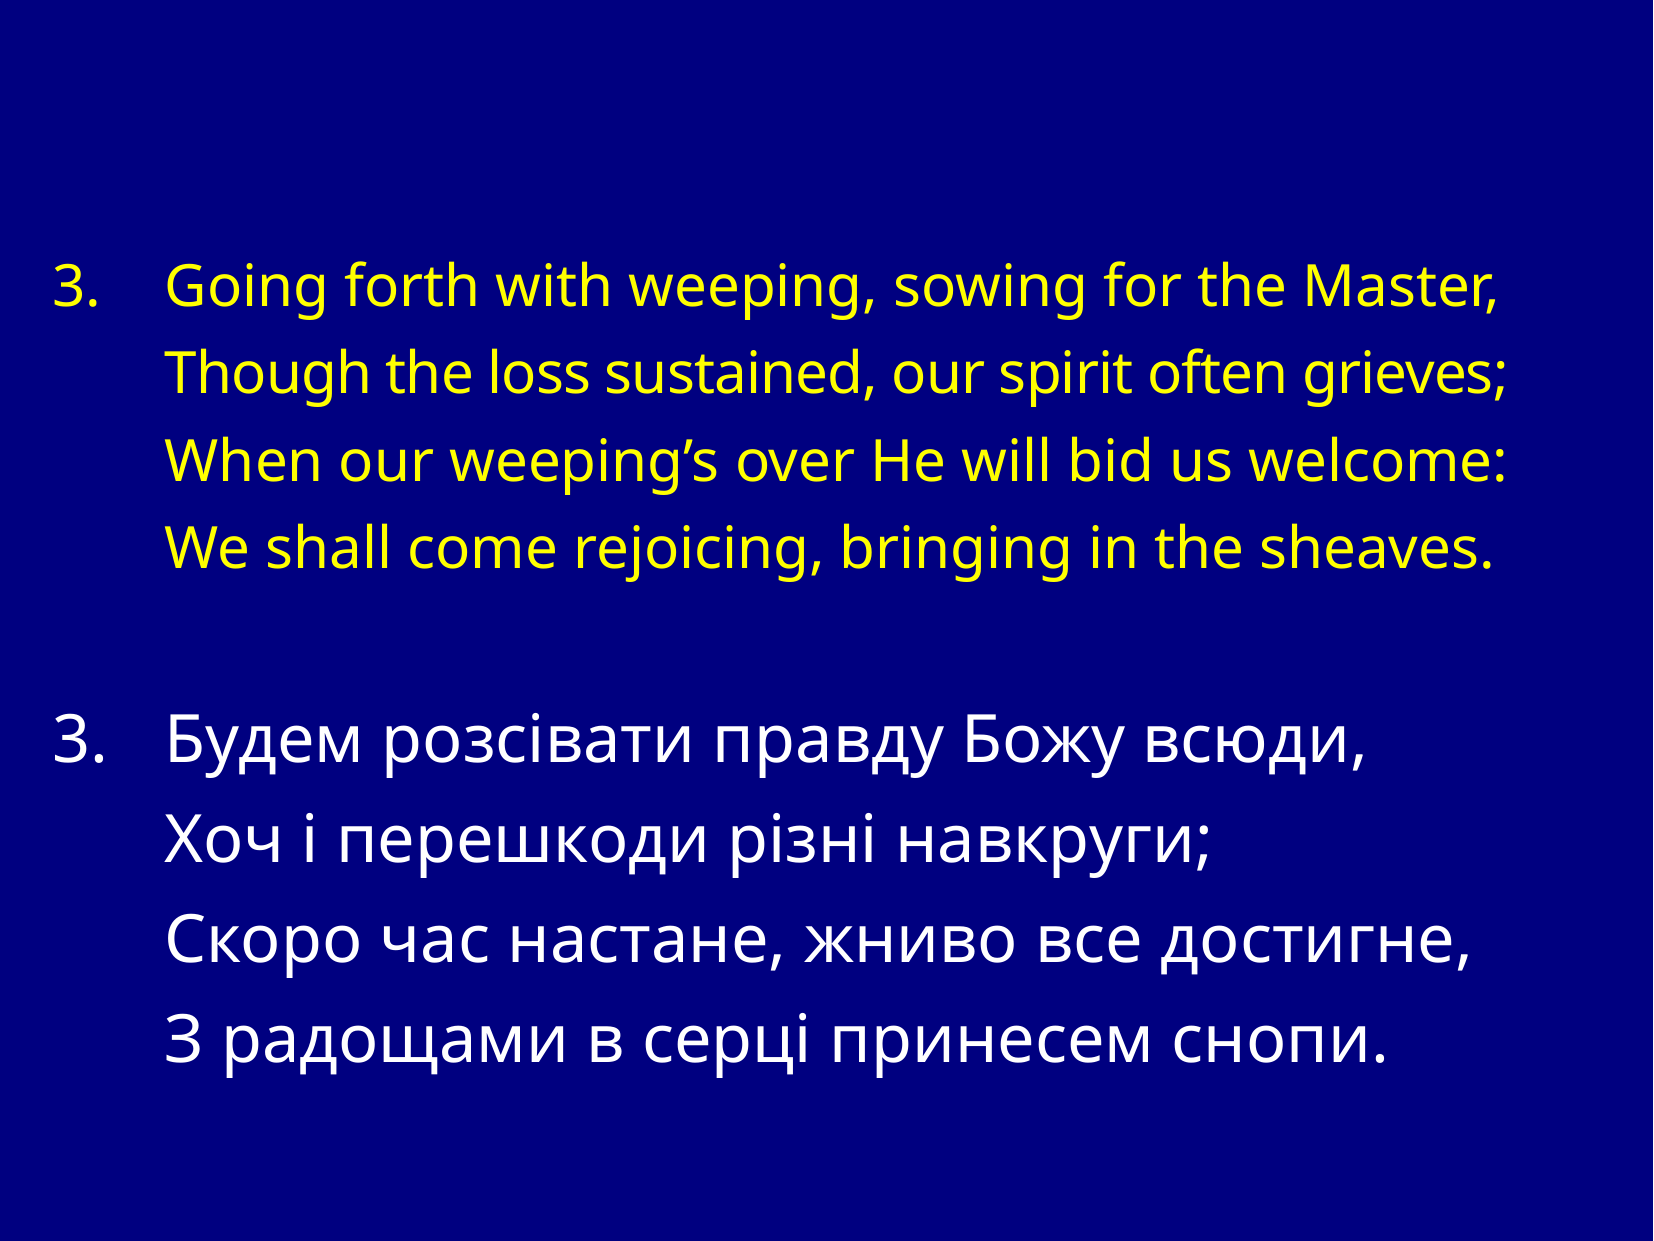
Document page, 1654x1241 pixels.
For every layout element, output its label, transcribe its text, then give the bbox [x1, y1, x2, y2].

text_box 3. Будем розсівати правду Божу всюди, Хоч і перешкоди різні навкруги; Скоро час настане, жниво все достигне, З радощами в серці принесем снопи. [37, 675, 1651, 1163]
text_box 3. Going forth with weeping, sowing for the Master, Though the loss sustained, our spirit often grieves; When our weeping’s over He will bid us welcome: We shall come rejoicing, bringing in the sheaves. [37, 150, 1653, 638]
